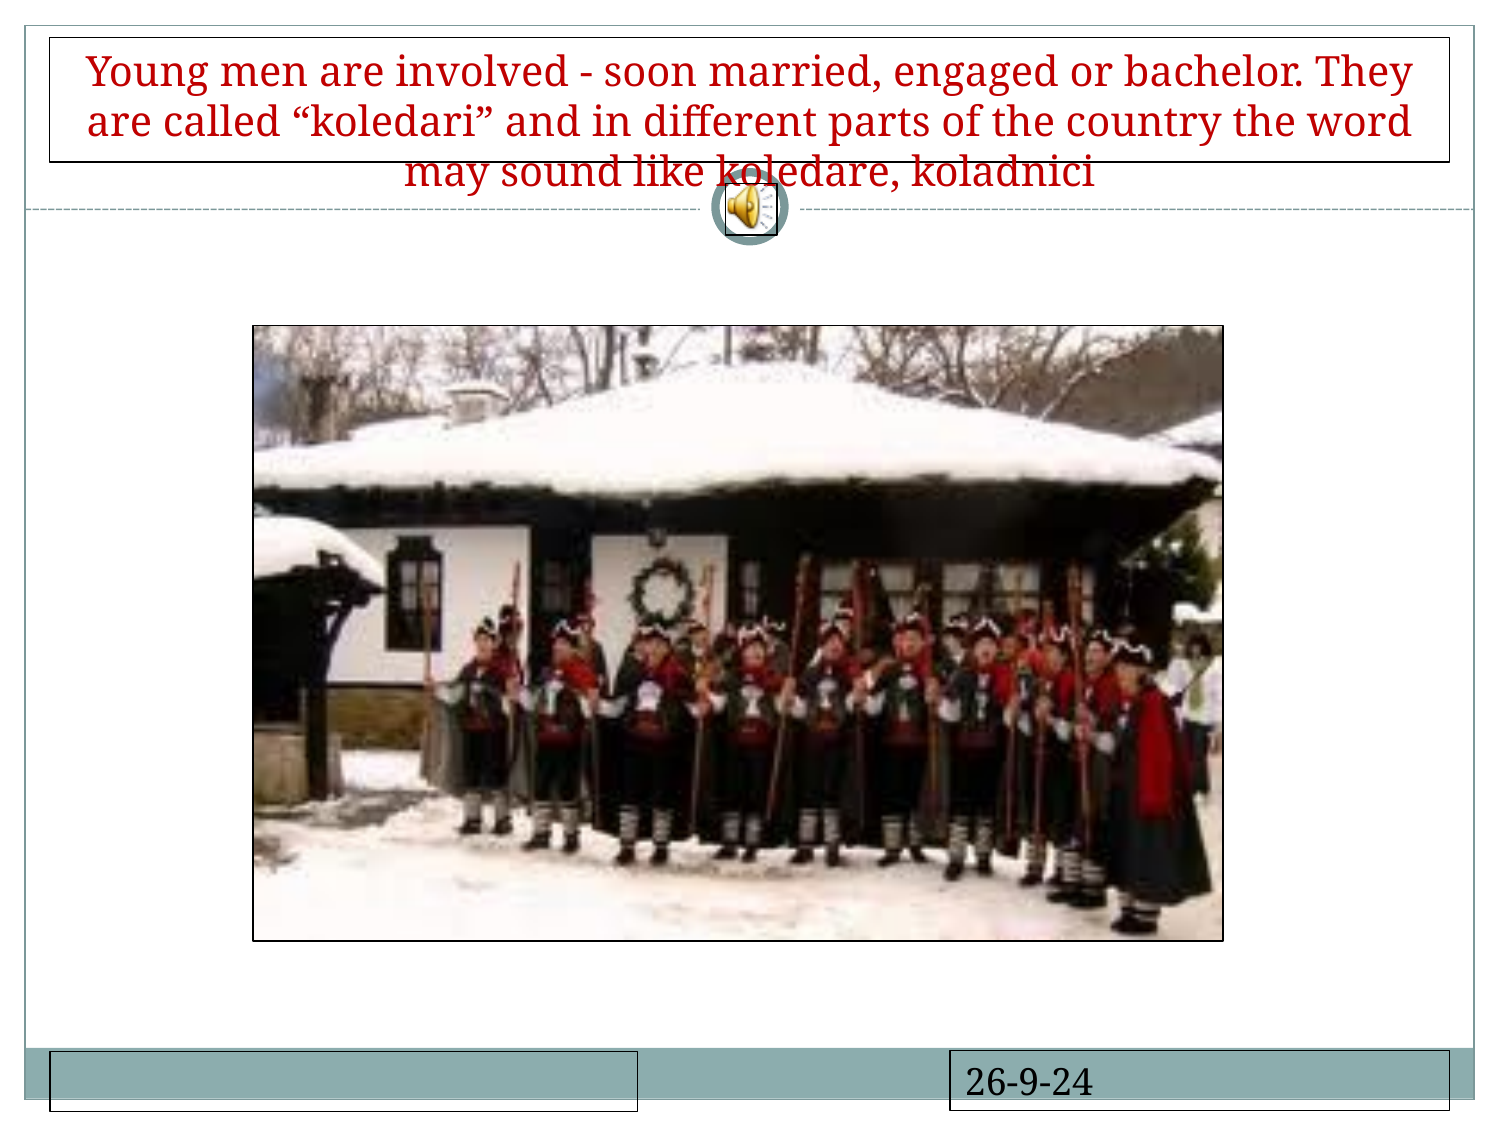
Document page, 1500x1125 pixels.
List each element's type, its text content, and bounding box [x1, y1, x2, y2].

picture [253, 326, 1223, 941]
text_box [50, 1051, 638, 1112]
title Young men are involved - soon married, engaged or bachelor. They are called “koledari” and in different parts of the country the word may sound like koledare, koladnici [49, 37, 1450, 162]
picture [726, 184, 777, 235]
text_box 2018-12-13 [950, 1050, 1450, 1111]
